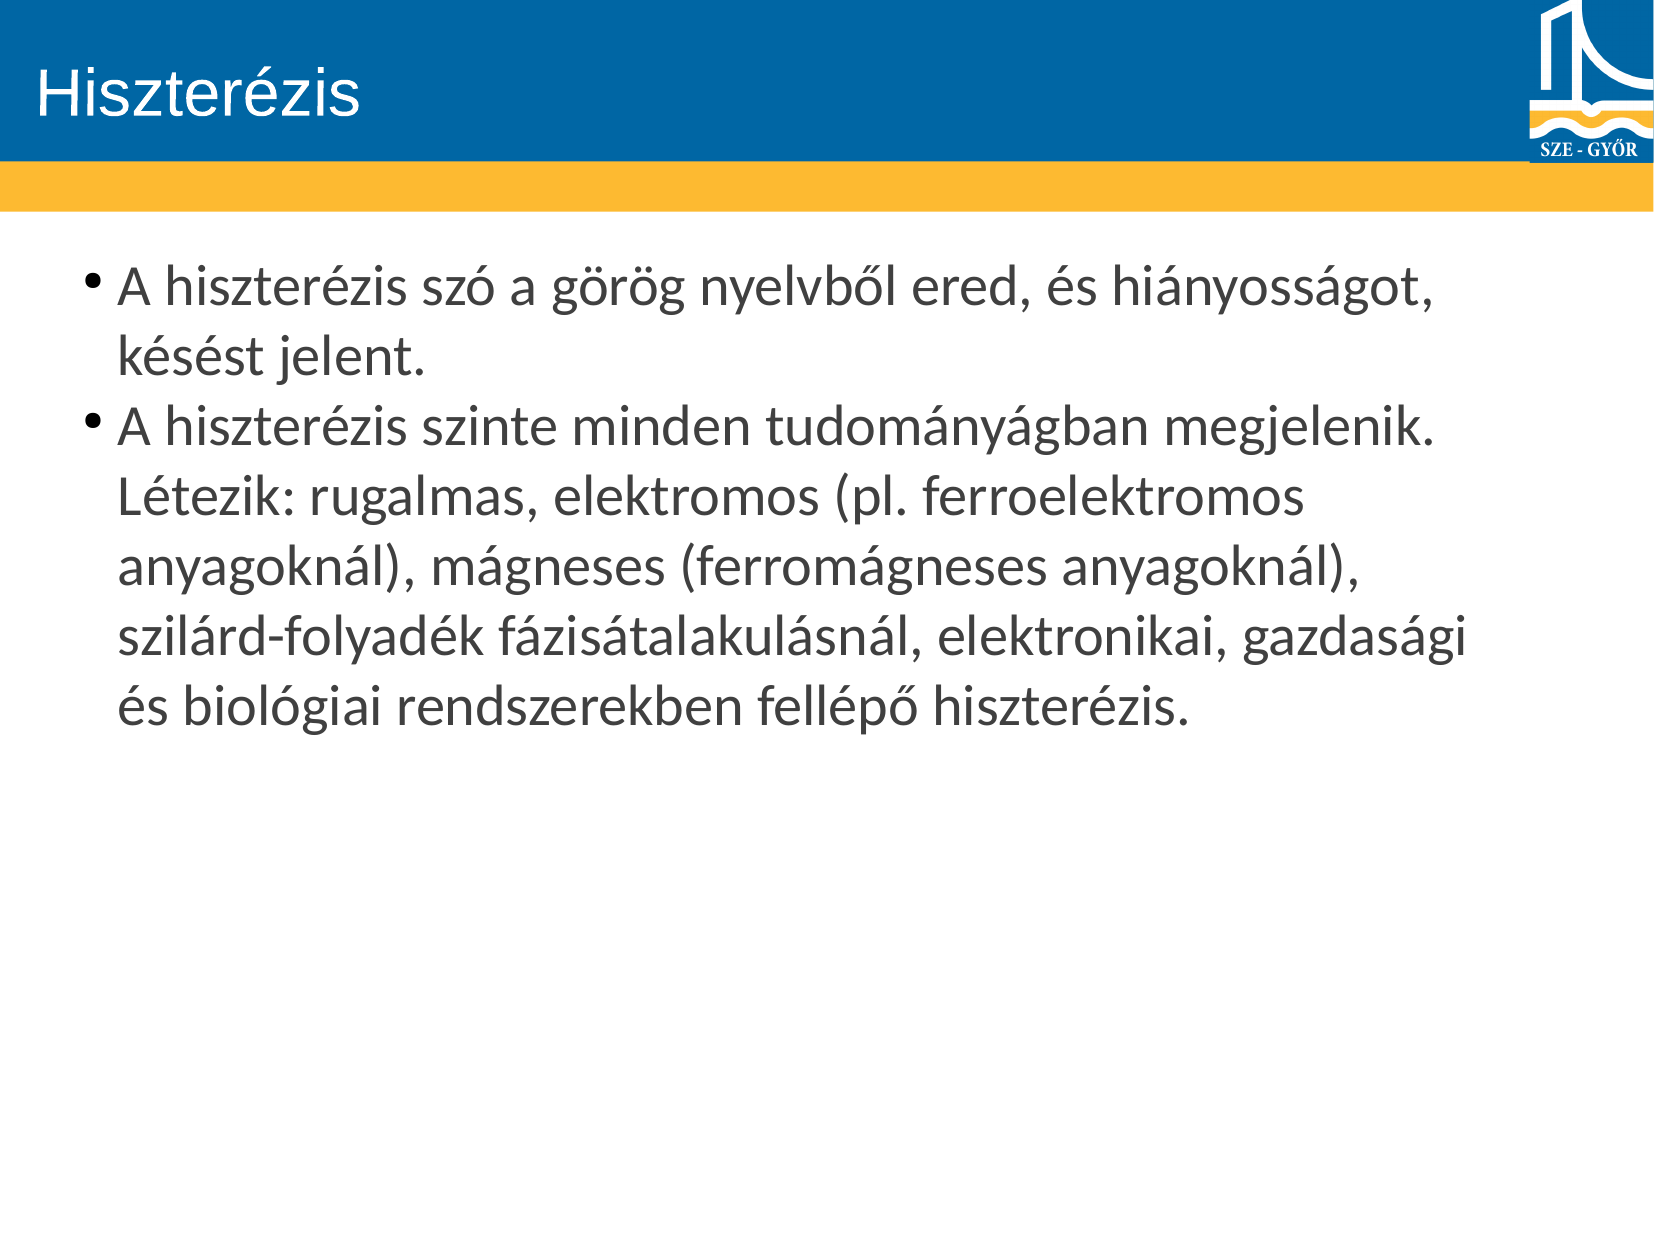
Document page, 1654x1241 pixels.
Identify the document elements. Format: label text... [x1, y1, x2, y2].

text_box Hiszterézis [34, 48, 1524, 144]
text_box A hiszterézis szó a görög nyelvből ered, és hiányosságot, késést jelent. A hiszterézis szinte minden tudományágban megjelenik. Létezik: rugalmas, elektromos (pl. ferroelektromos anyagoknál), mágneses (ferromágneses anyagoknál), szilárd-folyadék fázisátalakulásnál, elektronikai, gazdasági és biológiai rendszerekben fellépő hiszterézis. [82, 247, 1571, 1198]
picture [1529, 0, 1654, 163]
